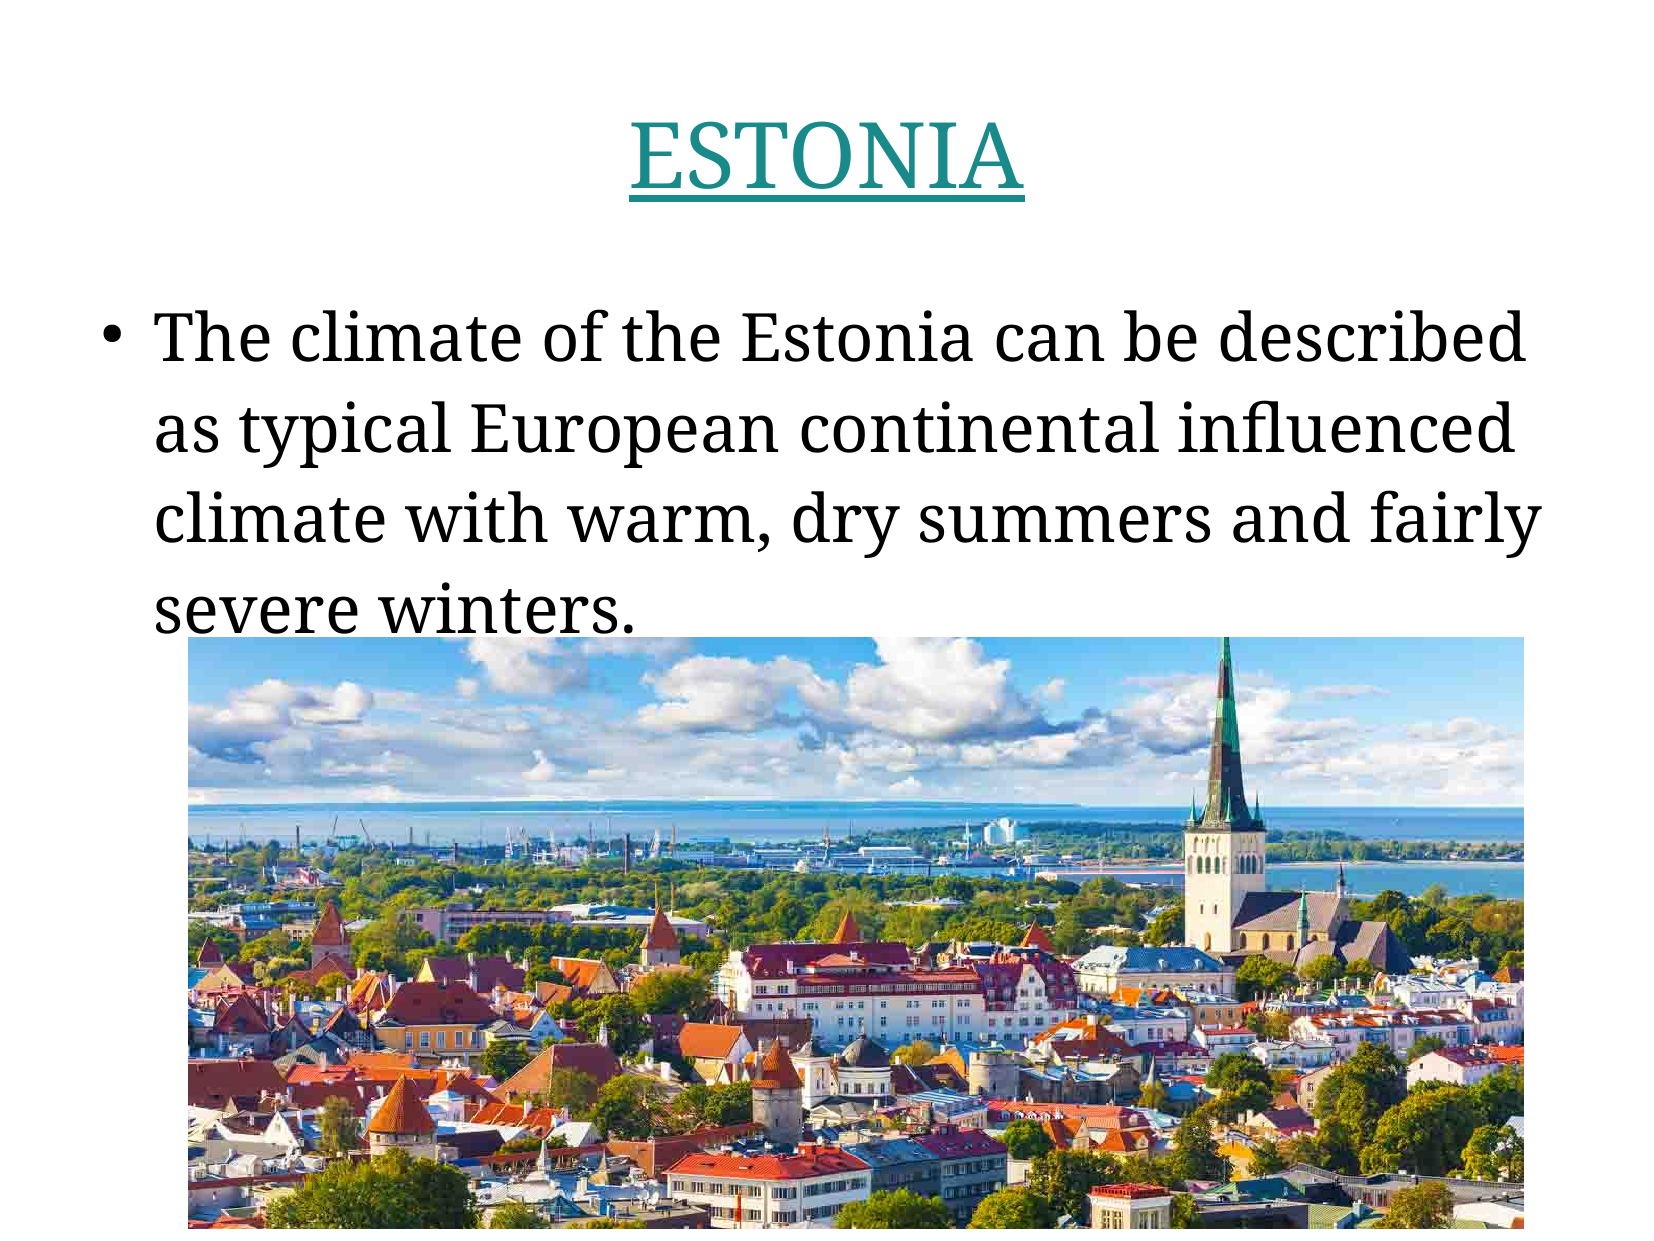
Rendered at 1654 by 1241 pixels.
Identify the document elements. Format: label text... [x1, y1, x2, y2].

list The climate of the Estonia can be described as typical European continental influenced climate with warm, dry summers and fairly severe winters. [82, 290, 1571, 721]
picture [188, 637, 1524, 1229]
title ESTONIA [82, 49, 1571, 257]
